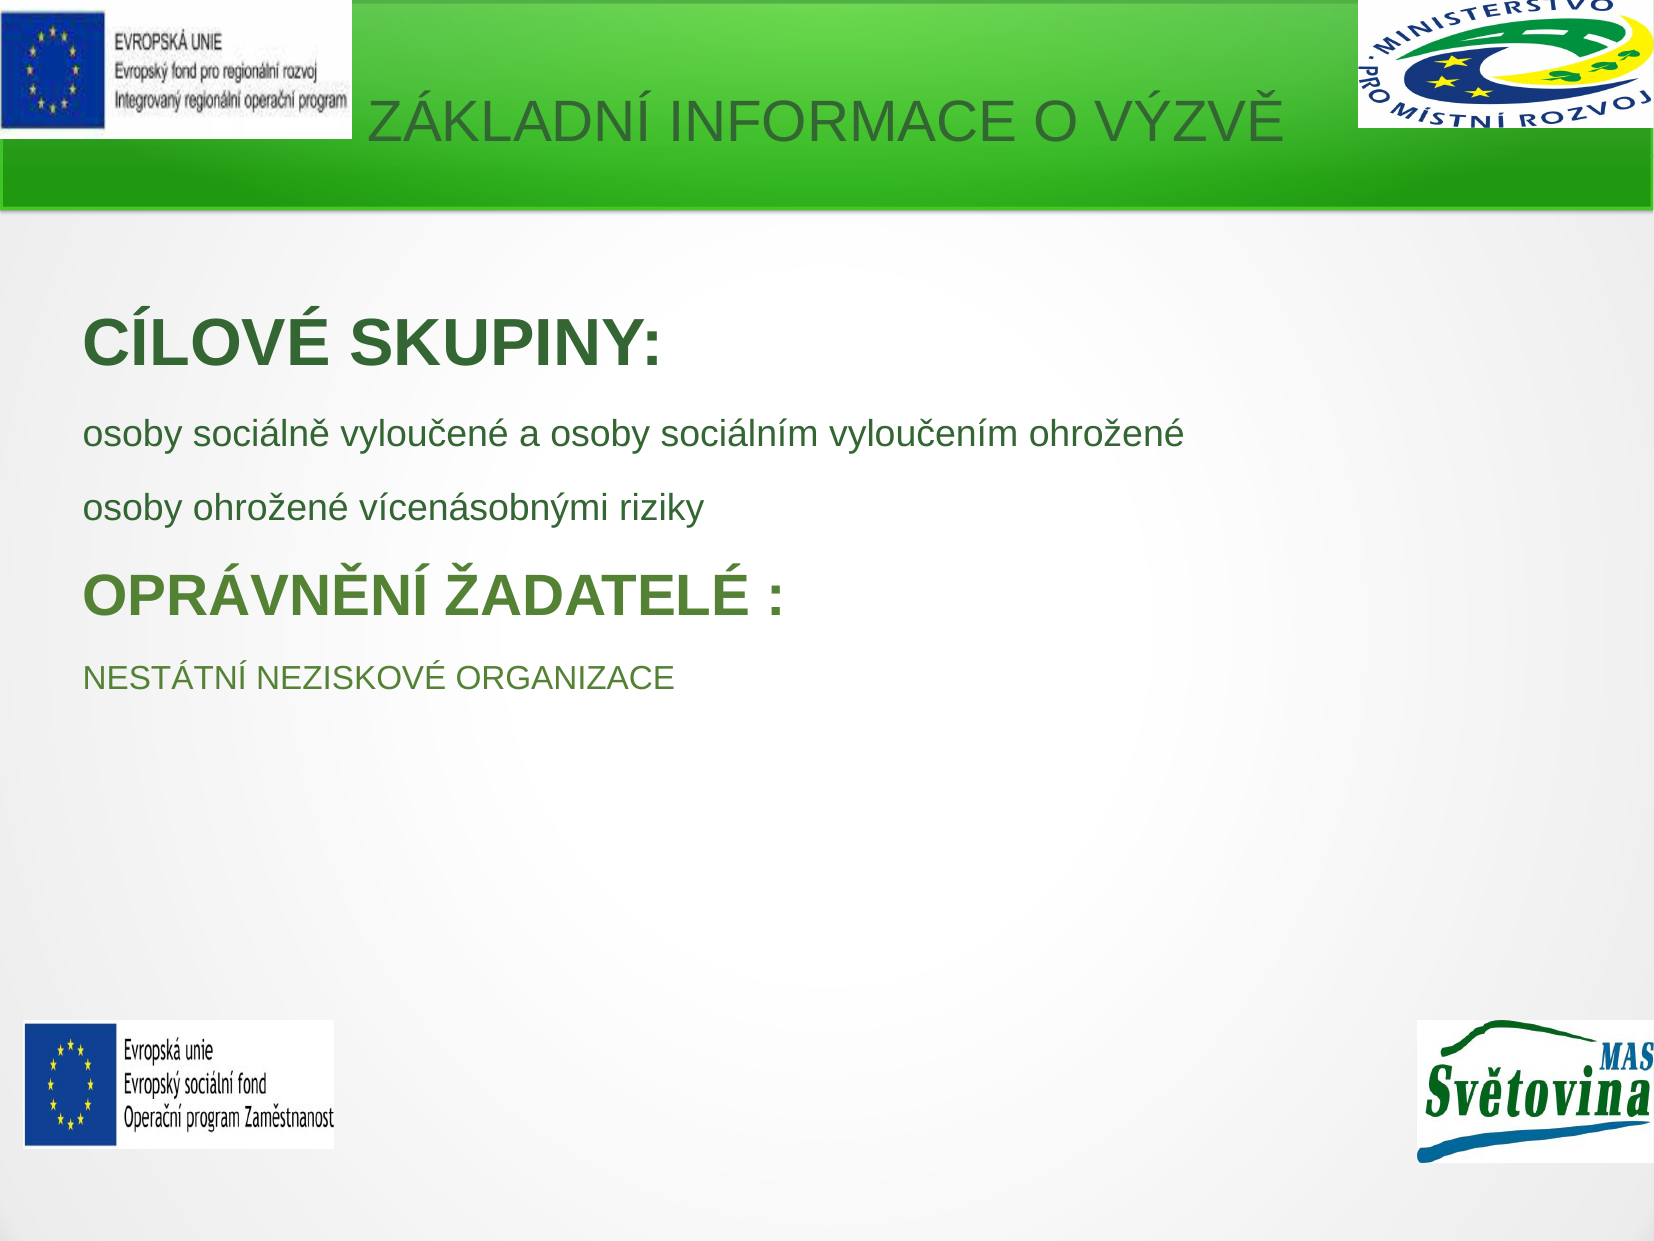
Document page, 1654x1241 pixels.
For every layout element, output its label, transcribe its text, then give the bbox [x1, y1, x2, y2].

list CÍLOVÉ SKUPINY: osoby sociálně vyloučené a osoby sociálním vyloučením ohrožené osoby ohrožené vícenásobnými riziky OPRÁVNĚNÍ ŽADATELÉ : NESTÁTNÍ NEZISKOVÉ ORGANIZACE [82, 299, 1571, 1019]
picture [0, 0, 352, 139]
picture [23, 1020, 334, 1149]
picture [1358, 0, 1654, 128]
picture [1417, 1020, 1654, 1163]
title ZÁKLADNÍ INFORMACE O VÝZVĚ [82, 47, 1571, 189]
